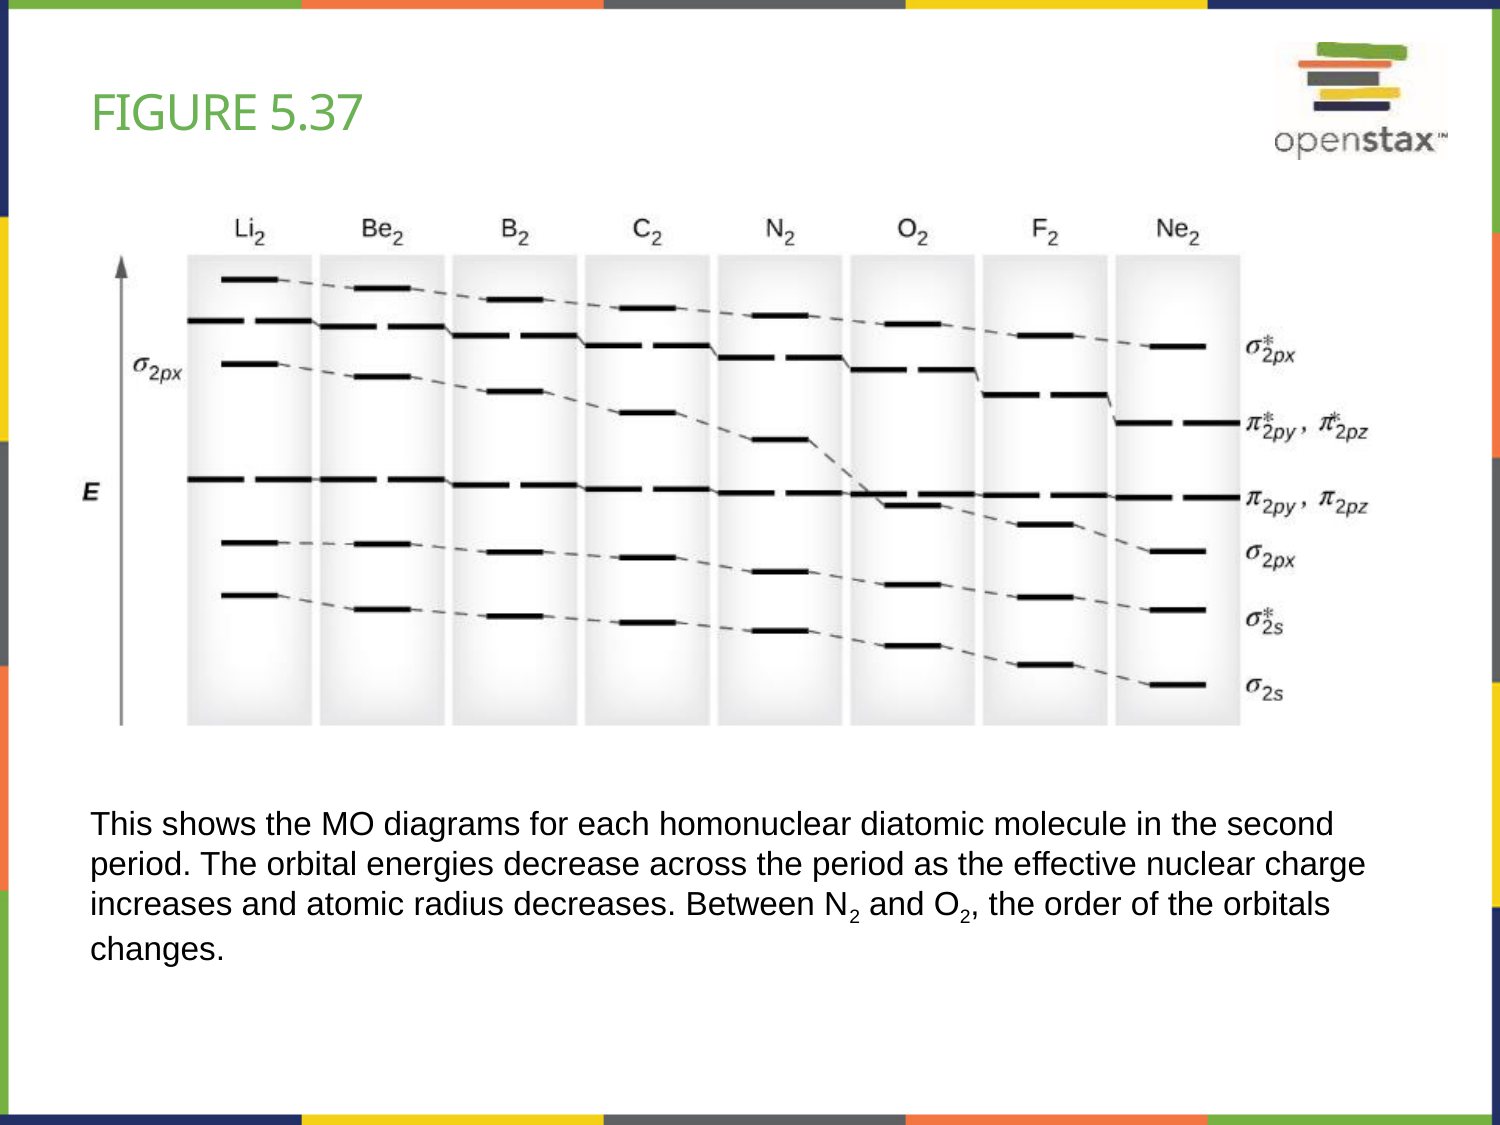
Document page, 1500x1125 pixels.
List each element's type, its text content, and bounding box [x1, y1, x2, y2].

title Figure 5.37 [75, 39, 1398, 148]
list This shows the MO diagrams for each homonuclear diatomic molecule in the second period. The orbital energies decrease across the period as the effective nuclear charge increases and atomic radius decreases. Between N2 and O2, the order of the orbitals changes. [75, 794, 1398, 986]
picture [0, 0, 1500, 1125]
